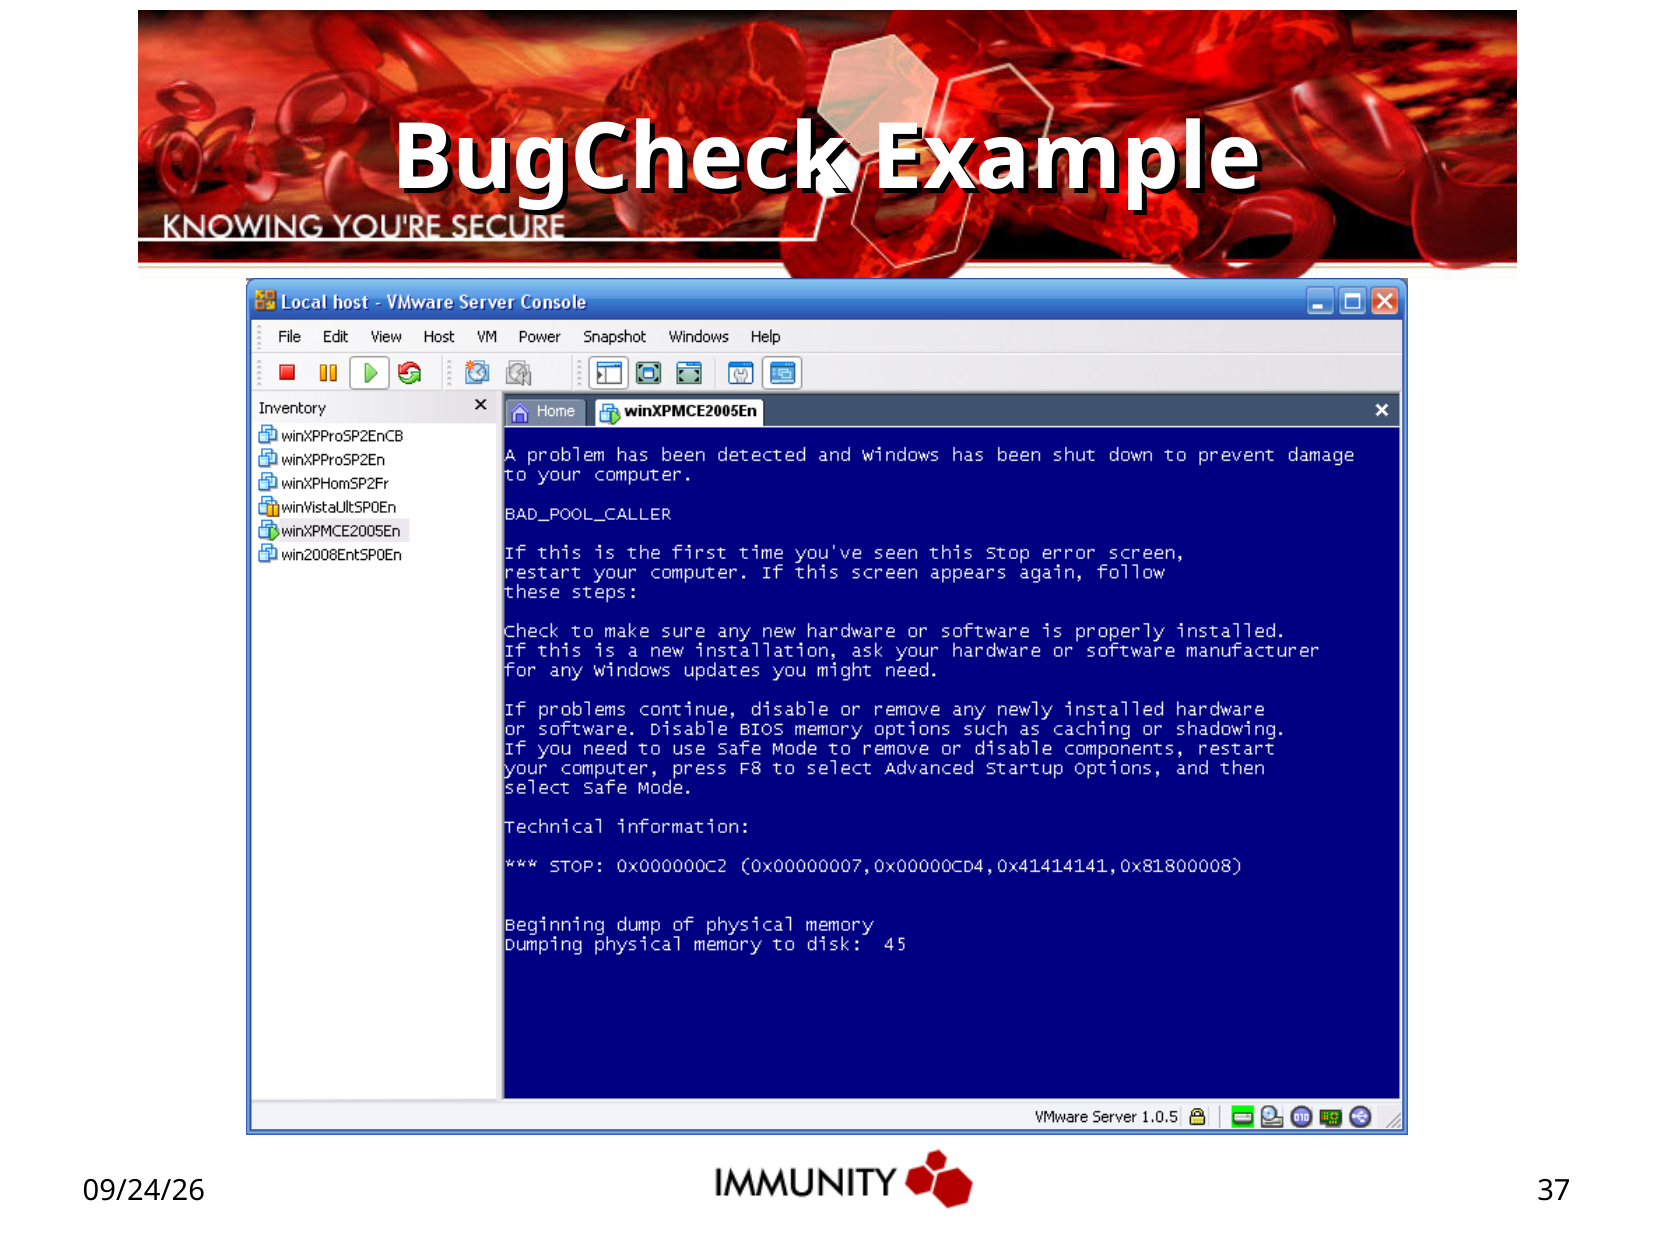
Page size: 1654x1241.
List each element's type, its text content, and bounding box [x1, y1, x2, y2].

picture [138, 257, 1517, 1235]
title BugCheck Example [82, 49, 1571, 257]
picture [138, 10, 1517, 49]
